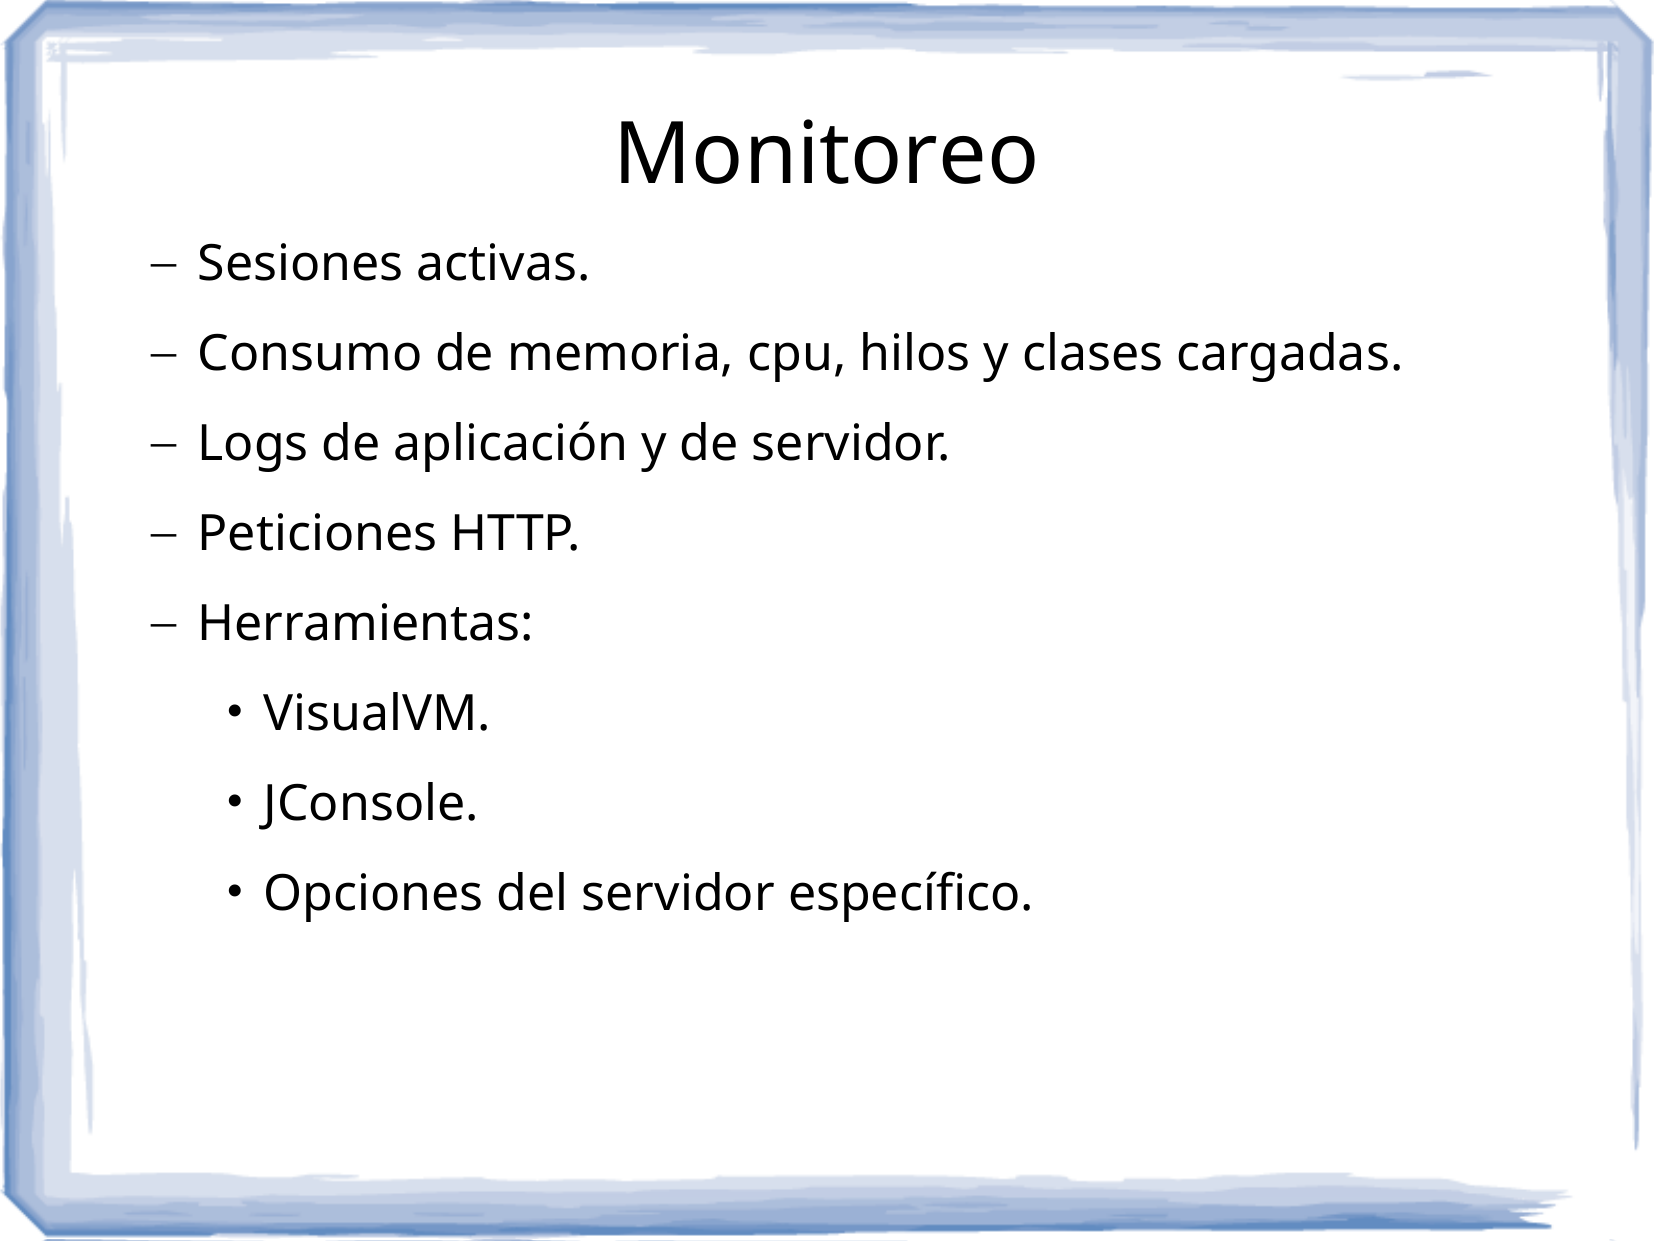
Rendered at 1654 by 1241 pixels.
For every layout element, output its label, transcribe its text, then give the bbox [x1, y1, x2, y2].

picture [0, 0, 1654, 1241]
text_box Sesiones activas. Consumo de memoria, cpu, hilos y clases cargadas. Logs de aplicación y de servidor. Peticiones HTTP. Herramientas: VisualVM. JConsole. Opciones del servidor específico. [61, 147, 1516, 1066]
title Monitoreo [82, 75, 1571, 226]
